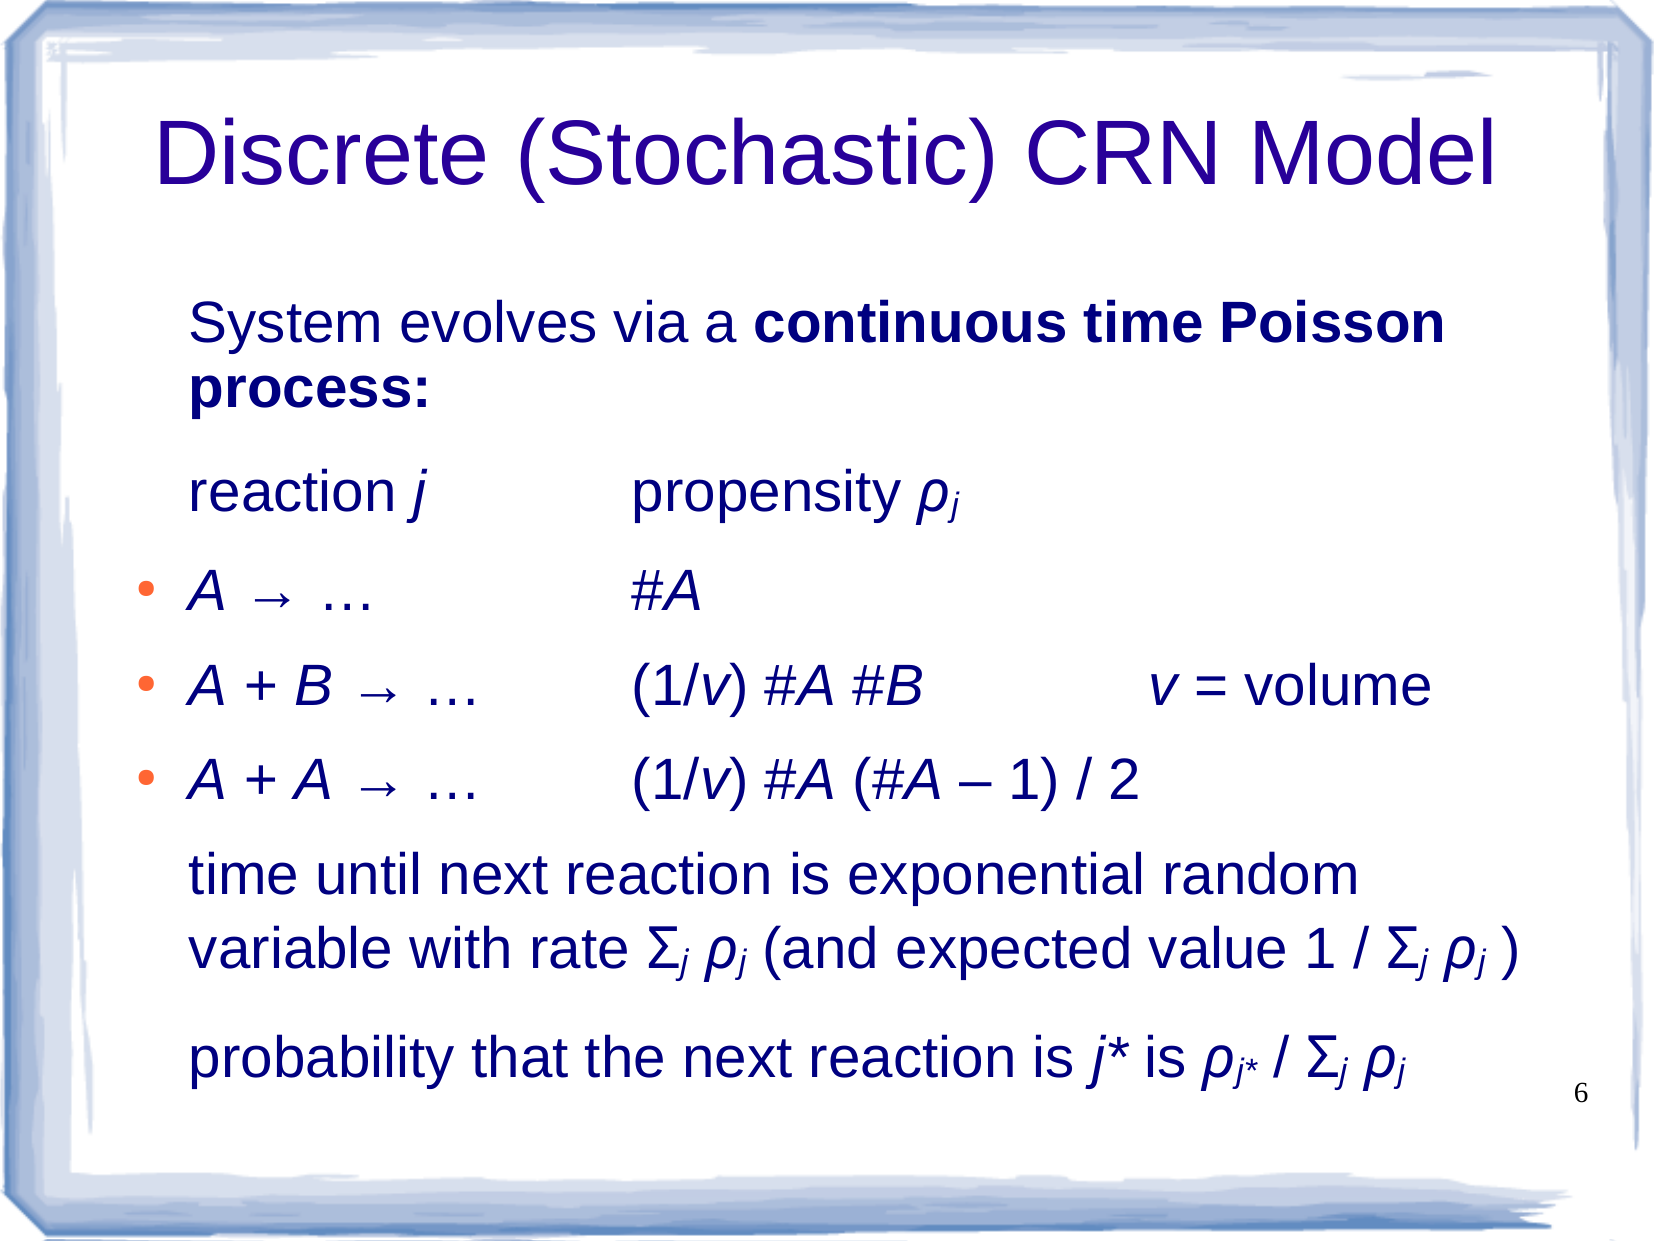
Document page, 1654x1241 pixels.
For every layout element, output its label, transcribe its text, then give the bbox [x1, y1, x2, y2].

list System evolves via a continuous time Poisson process: reaction j propensity ρj A → … #A A + B → … (1/v) #A #B v = volume A + A → … (1/v) #A (#A – 1) / 2 time until next reaction is exponential random variable with rate Σj ρj (and expected value 1 / Σj ρj ) probability that the next reaction is j* is ρj* / Σj ρj [118, 289, 1571, 1144]
title Discrete (Stochastic) CRN Model [82, 49, 1571, 257]
picture [0, 0, 1654, 1241]
